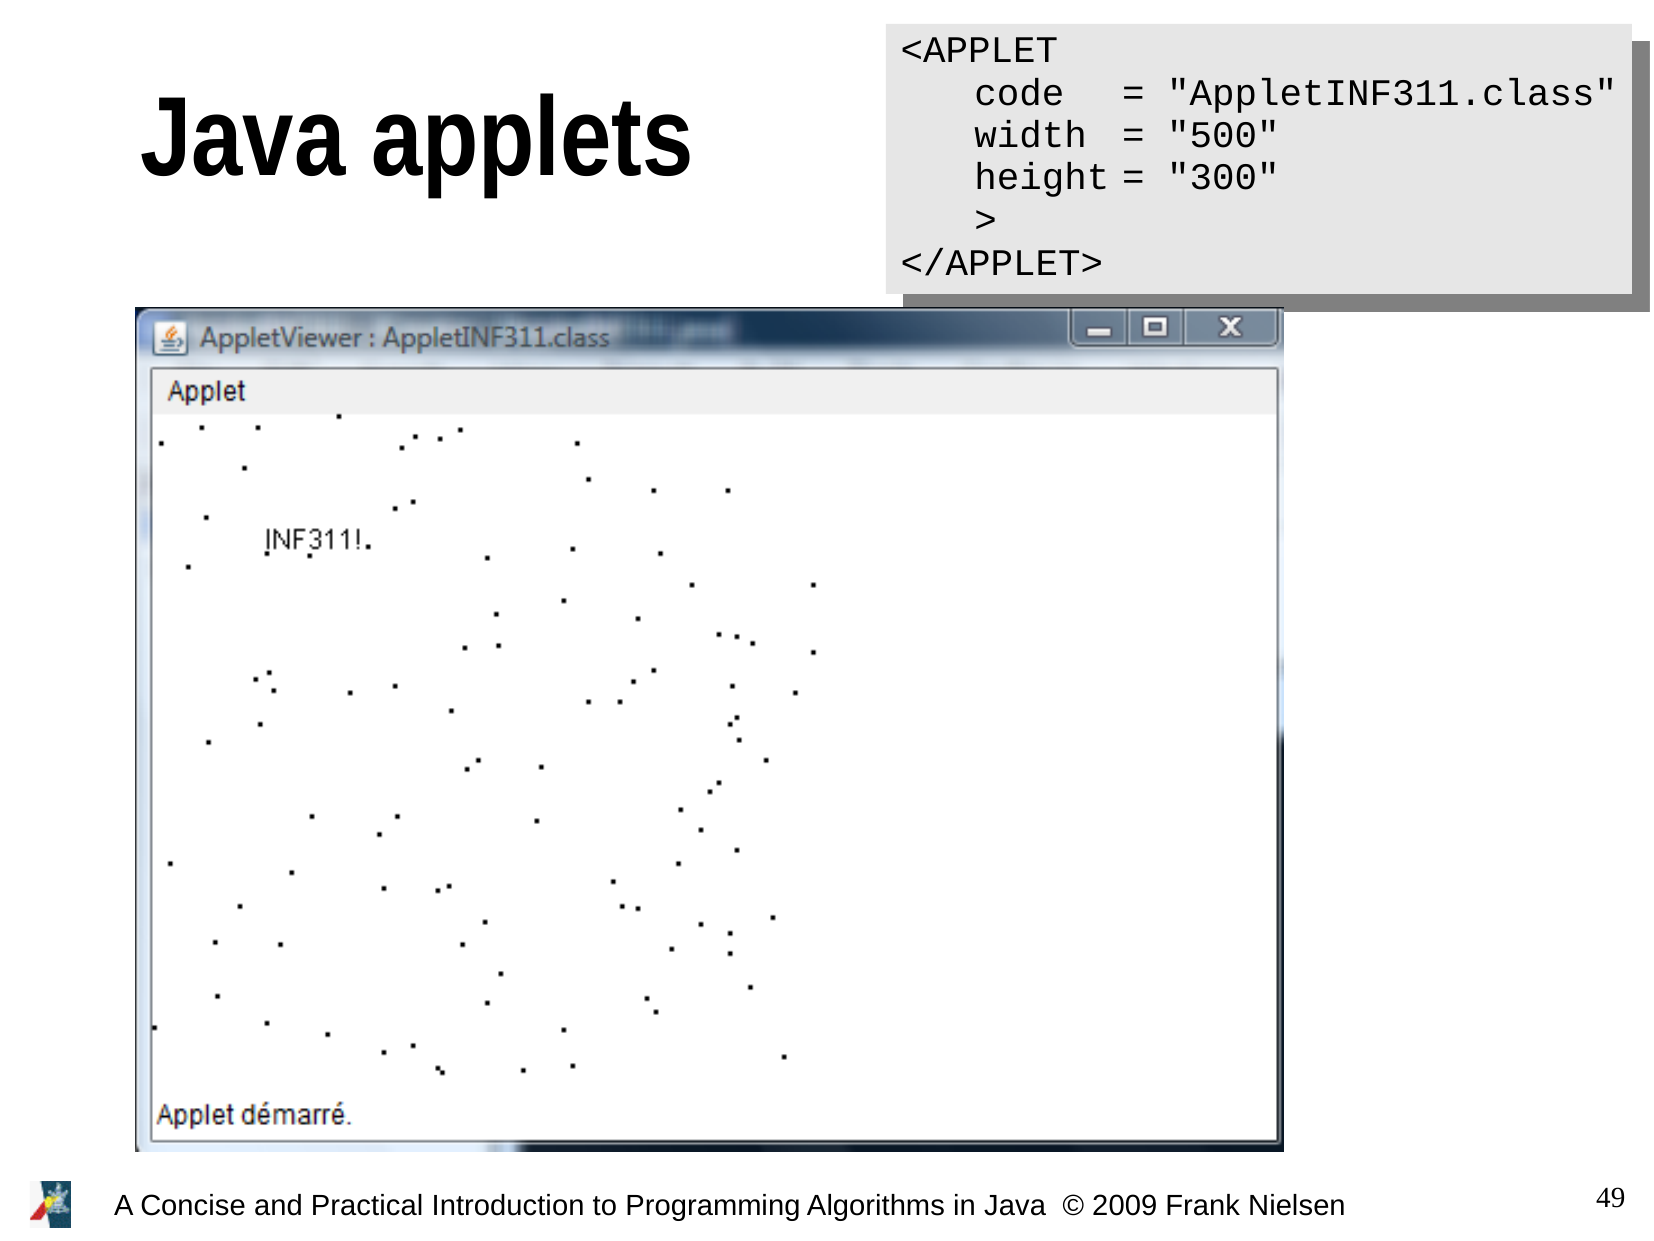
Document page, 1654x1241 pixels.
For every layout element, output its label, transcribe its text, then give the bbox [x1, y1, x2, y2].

picture [29, 1181, 71, 1228]
text_box Java applets [125, 63, 709, 207]
picture [135, 307, 1284, 1152]
text_box <APPLET code = "AppletINF311.class" width = "500" height = "300" > </APPLET> [885, 23, 1632, 278]
